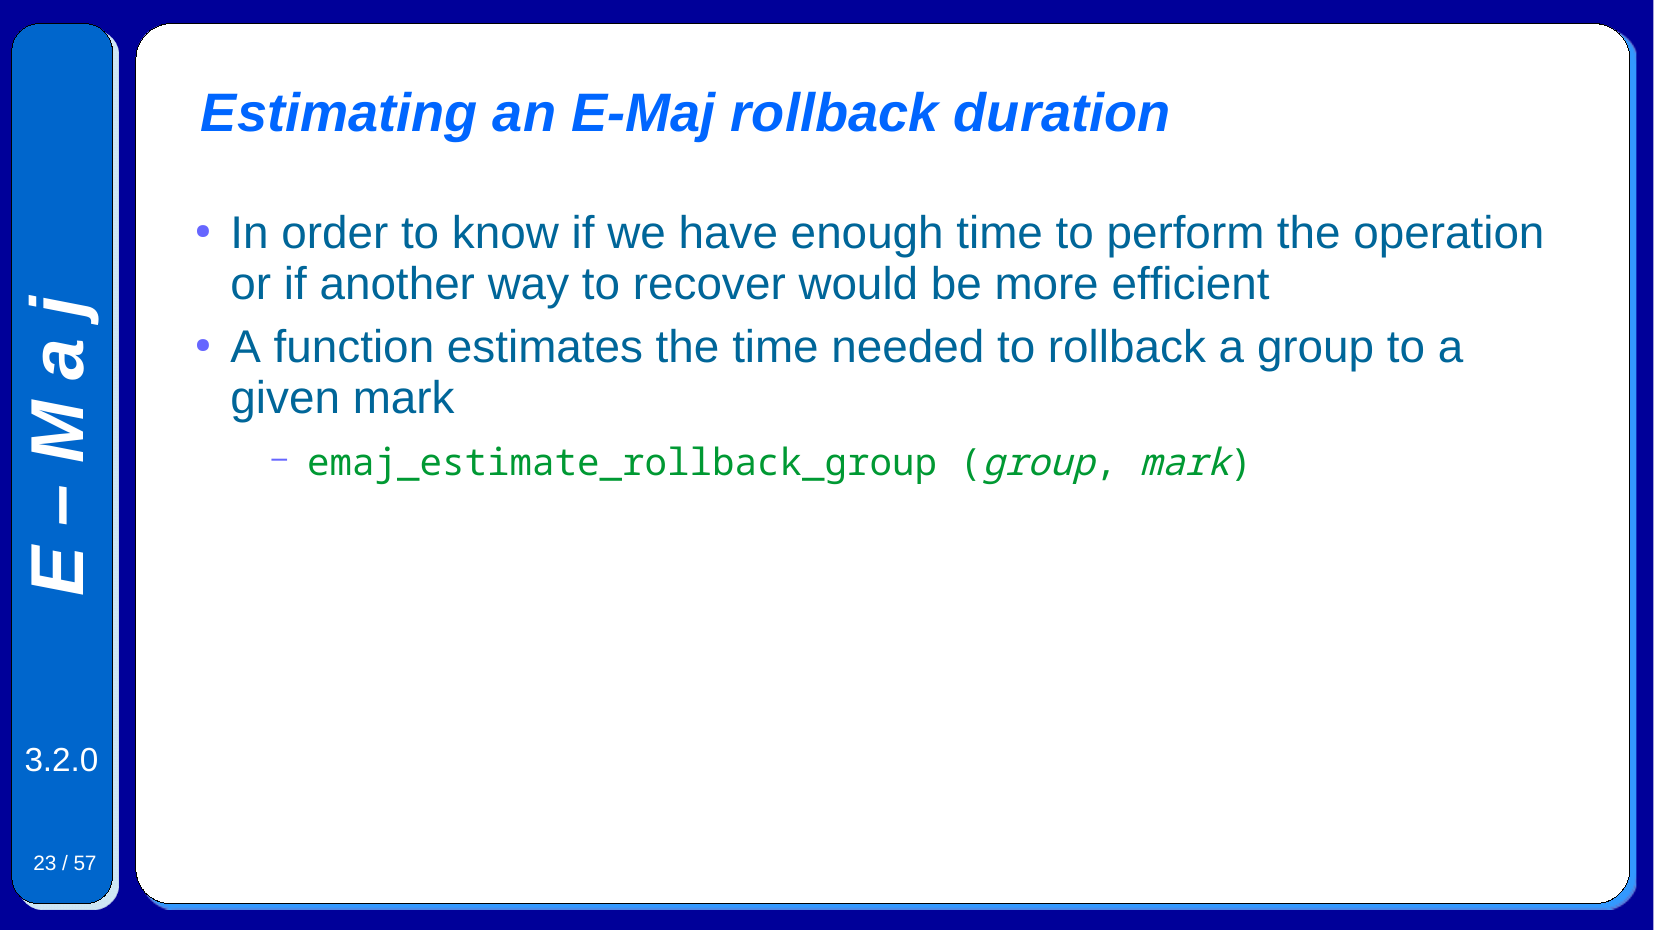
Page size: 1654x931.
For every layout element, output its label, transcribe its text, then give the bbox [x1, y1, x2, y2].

title Estimating an E-Maj rollback duration [200, 34, 1575, 191]
list In order to know if we have enough time to perform the operation or if another way to recover would be more efficient A function estimates the time needed to rollback a group to a given mark emaj_estimate_rollback_group (group, mark) [177, 206, 1587, 827]
